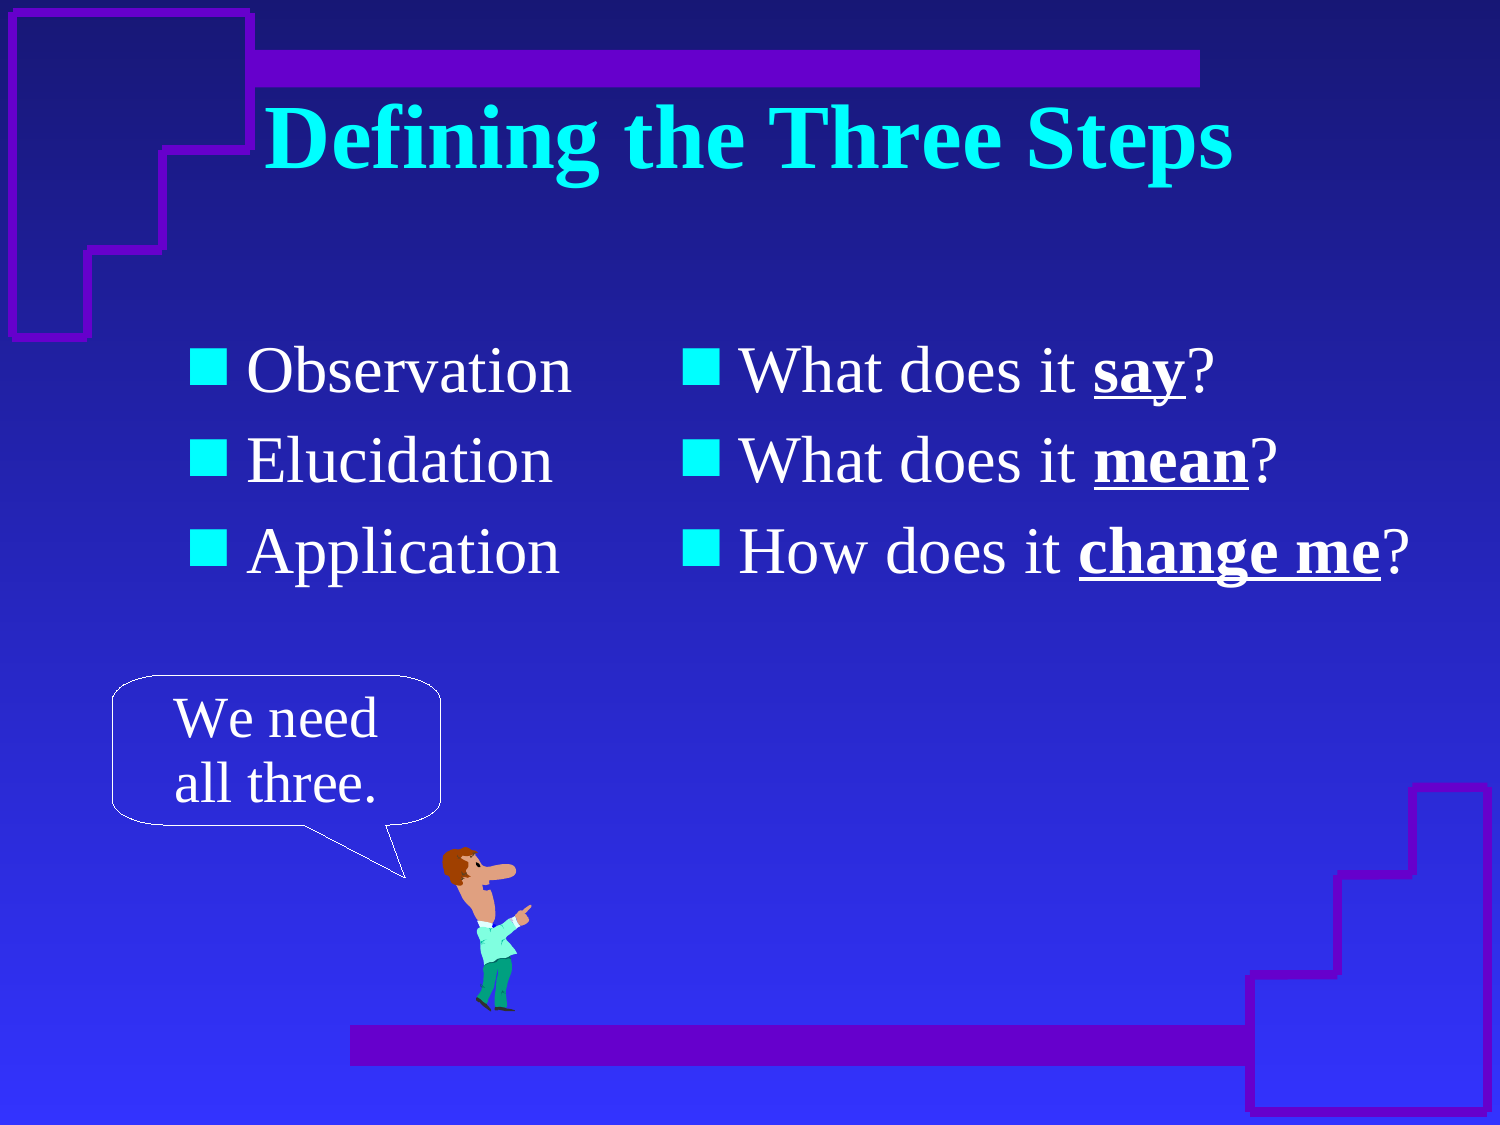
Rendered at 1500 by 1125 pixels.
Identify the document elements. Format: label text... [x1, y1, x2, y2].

text_box We need all three. [112, 675, 441, 878]
text_box [476, 998, 492, 1012]
text_box [442, 847, 532, 965]
title Defining the Three Steps [249, 74, 1450, 201]
list Observation Elucidation Application [174, 324, 801, 1001]
list What does it say? What does it mean? How does it change me? [801, 324, 1450, 975]
text_box [494, 1007, 515, 1012]
